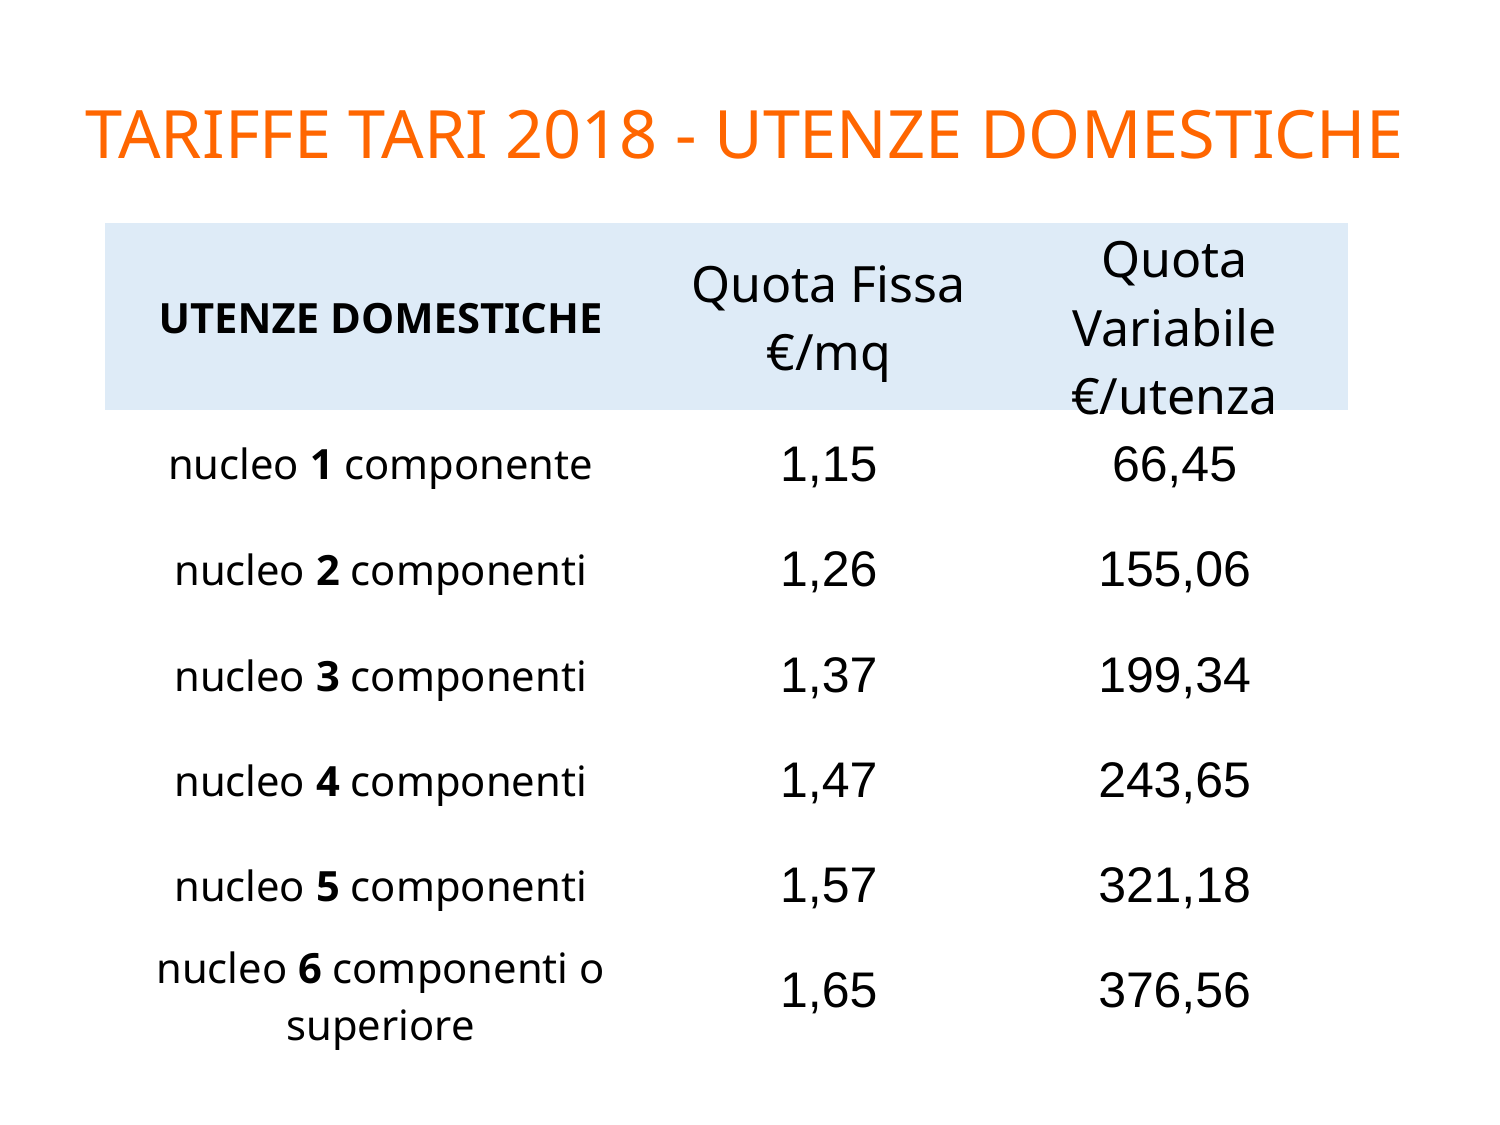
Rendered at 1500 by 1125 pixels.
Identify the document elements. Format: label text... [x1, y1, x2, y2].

table_cell 1,26 [656, 516, 1002, 621]
table_cell 1,65 [656, 937, 1002, 1042]
table_cell nucleo 6 componenti o superiore [105, 937, 656, 1042]
table_cell 1,47 [656, 727, 1002, 832]
table_header Quota Variabile €/utenza [1002, 223, 1348, 410]
table_cell nucleo 1 componente [105, 410, 656, 516]
table_cell 1,37 [656, 621, 1002, 727]
title TARIFFE TARI 2018 - UTENZE DOMESTICHE [70, 93, 1421, 297]
table_header Quota Fissa €/mq [656, 223, 1002, 410]
table_cell 199,34 [1002, 621, 1348, 727]
table_cell nucleo 2 componenti [105, 516, 656, 621]
table_cell 66,45 [1002, 410, 1348, 516]
table_cell 376,56 [1002, 937, 1348, 1042]
table_cell 1,15 [656, 410, 1002, 516]
table_cell nucleo 3 componenti [105, 621, 656, 727]
table_cell 321,18 [1002, 832, 1348, 937]
table_cell nucleo 5 componenti [105, 832, 656, 937]
table_cell 155,06 [1002, 516, 1348, 621]
table_header UTENZE DOMESTICHE [105, 223, 656, 410]
table_cell 1,57 [656, 832, 1002, 937]
table_cell nucleo 4 componenti [105, 727, 656, 832]
table_cell 243,65 [1002, 727, 1348, 832]
